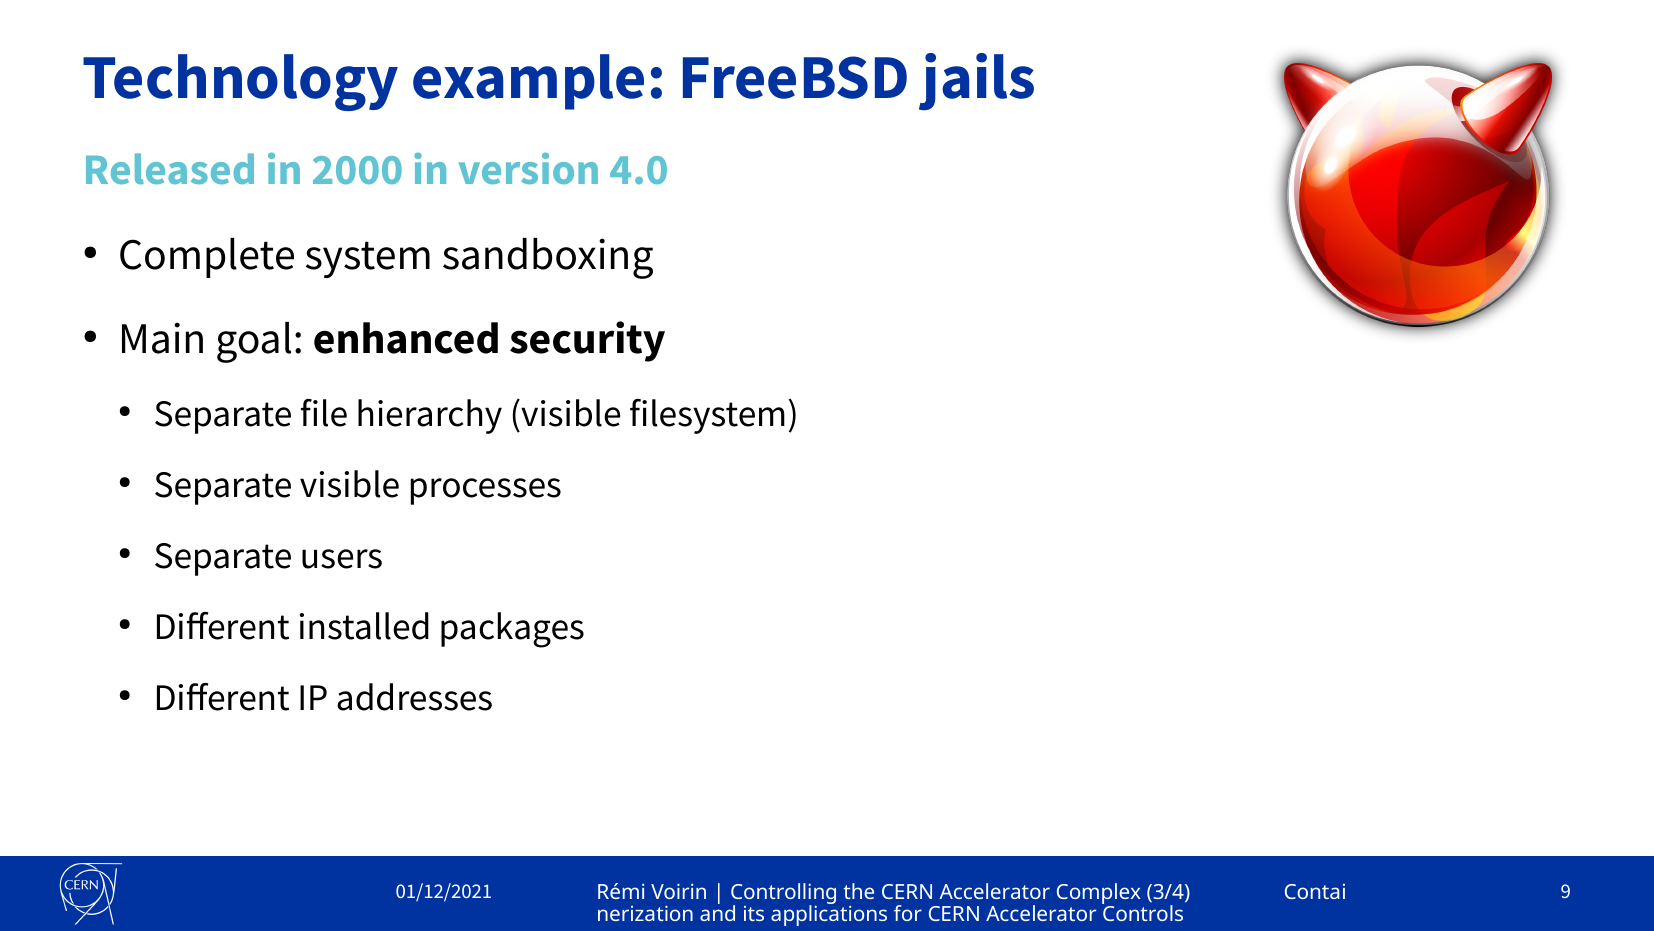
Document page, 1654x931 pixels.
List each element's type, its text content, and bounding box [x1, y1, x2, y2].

title Technology example: FreeBSD jails [82, 37, 1571, 141]
list Released in 2000 in version 4.0 Complete system sandboxing Main goal: enhanced security Separate file hierarchy (visible filesystem) Separate visible processes Separate users Different installed packages Different IP addresses [82, 141, 1536, 758]
picture [1263, 43, 1574, 343]
picture [56, 859, 127, 928]
